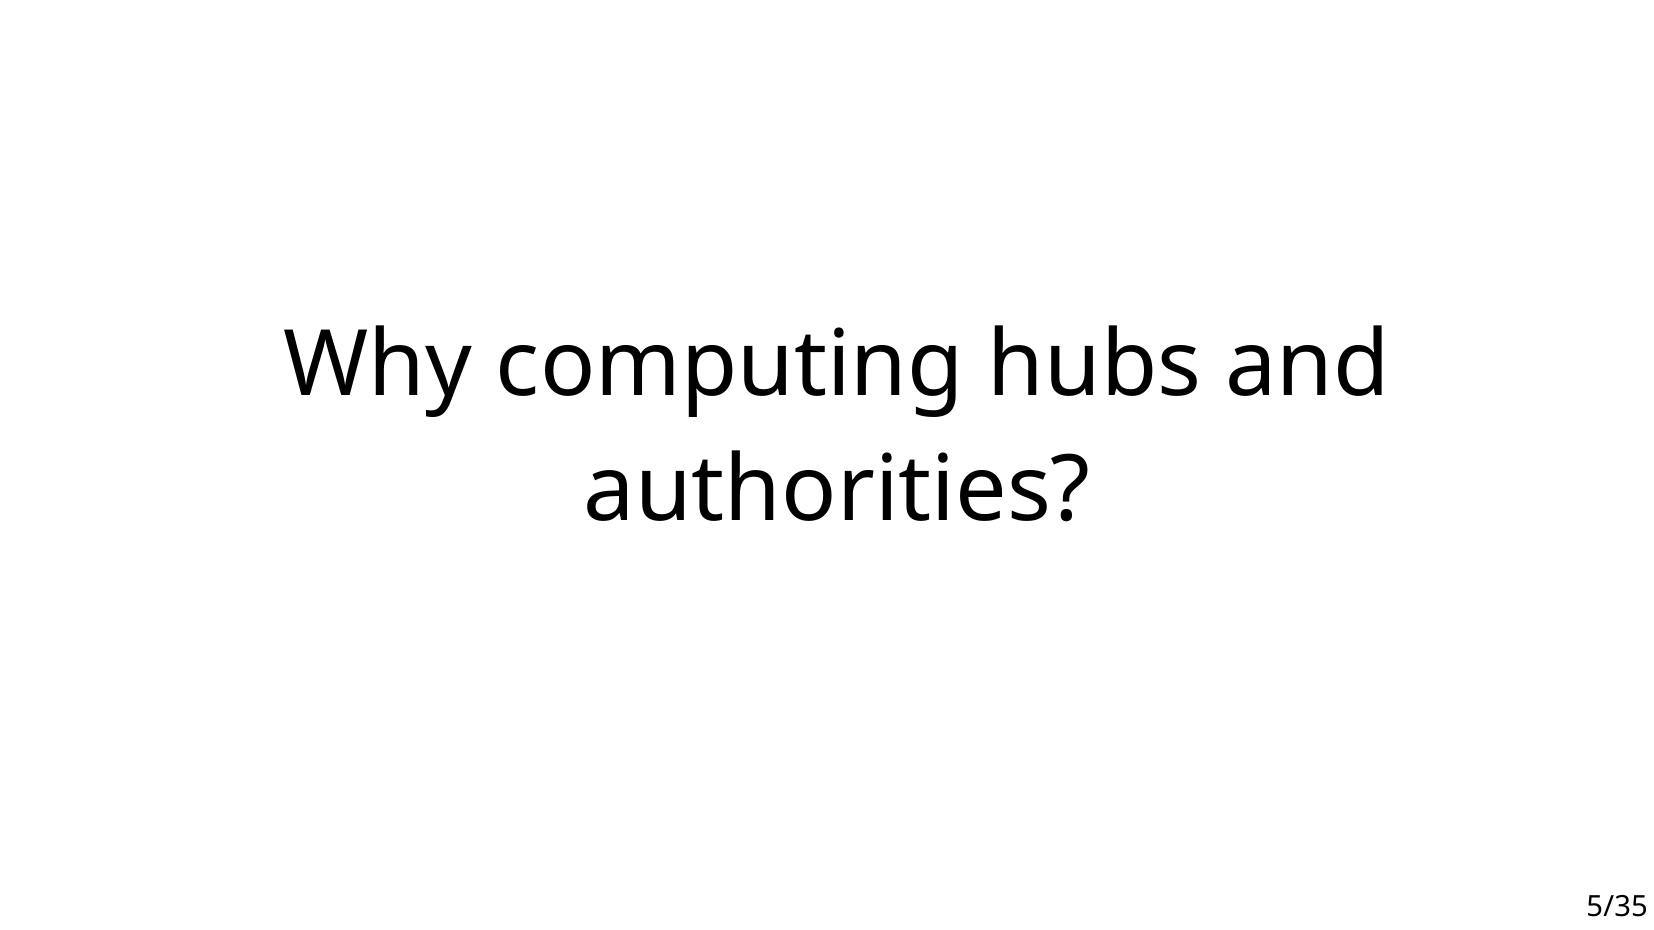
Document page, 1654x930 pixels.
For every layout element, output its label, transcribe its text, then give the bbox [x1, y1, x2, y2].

title Why computing hubs and authorities? [93, 344, 1582, 501]
